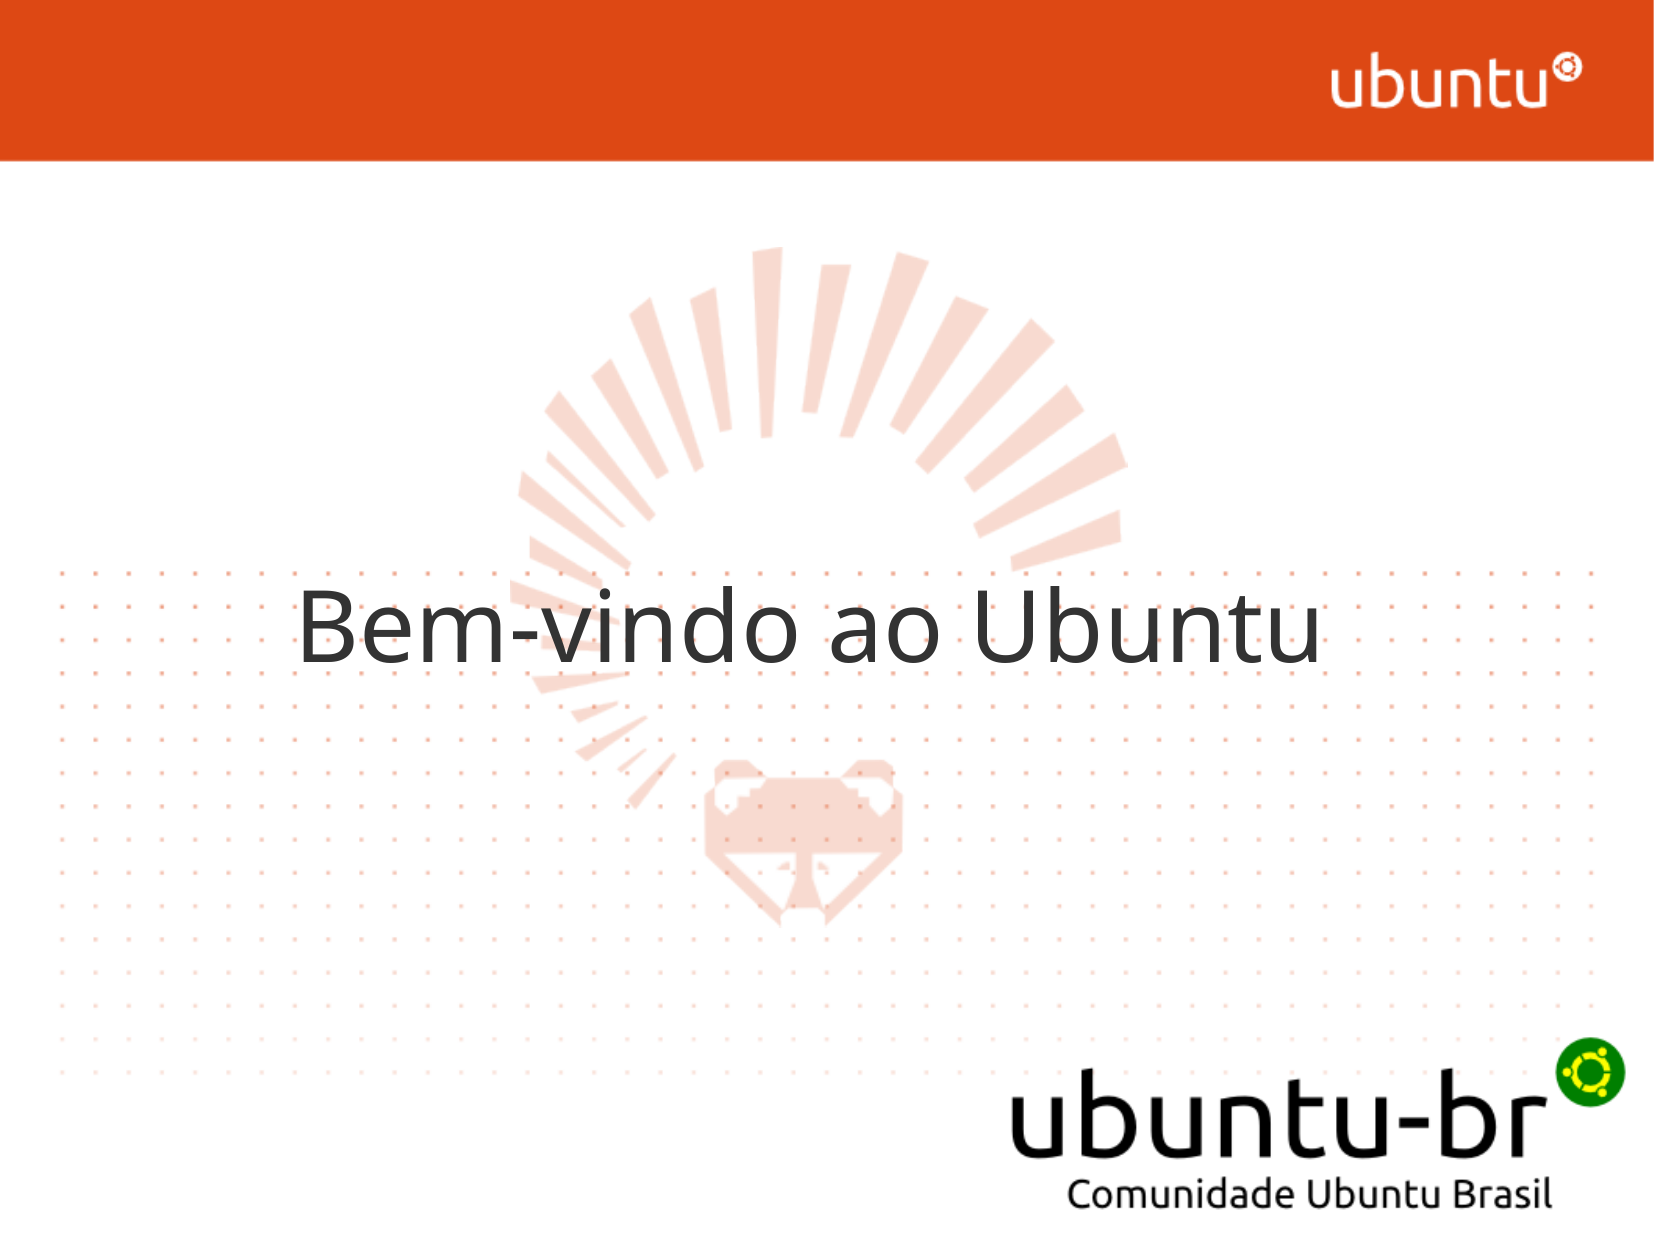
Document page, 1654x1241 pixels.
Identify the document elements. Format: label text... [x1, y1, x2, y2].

picture [0, 0, 1654, 1241]
list Bem-vindo ao Ubuntu [82, 555, 1538, 904]
